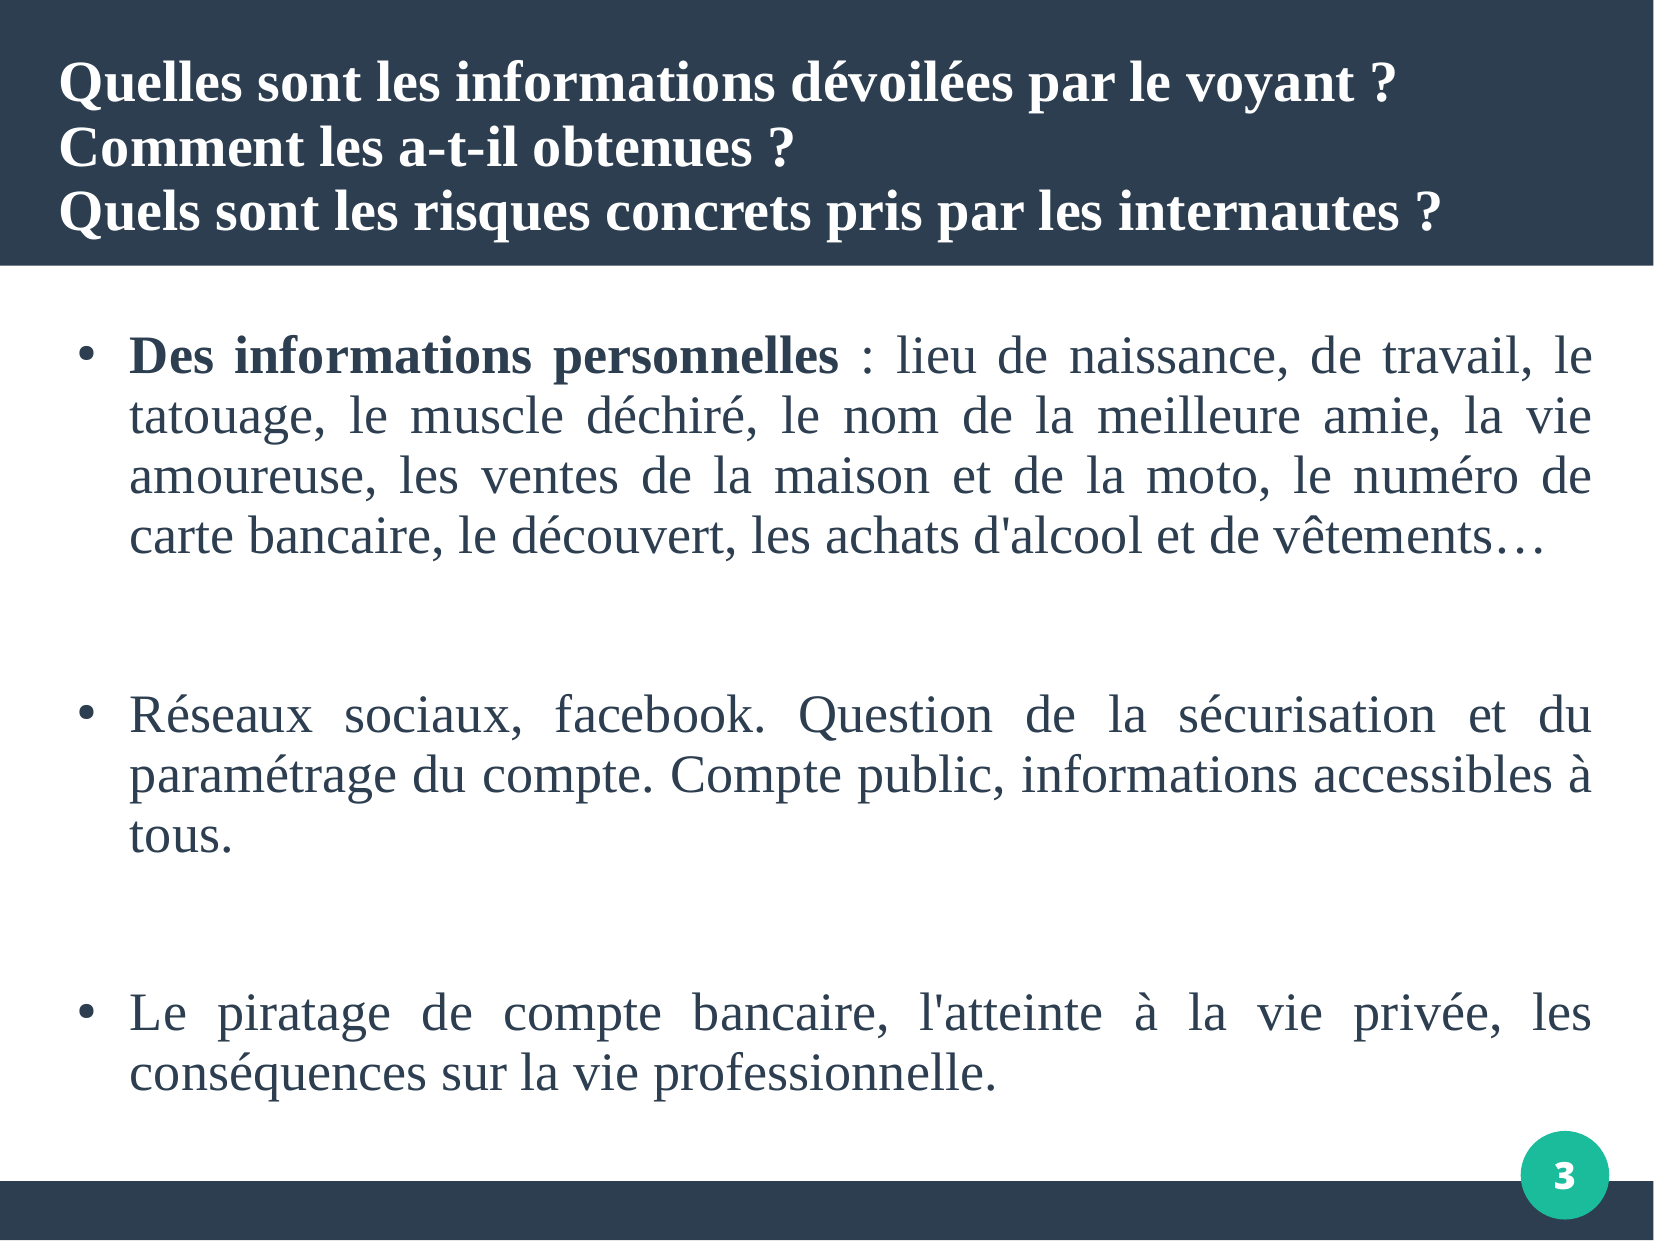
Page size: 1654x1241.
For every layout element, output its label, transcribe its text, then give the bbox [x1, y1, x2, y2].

title Quelles sont les informations dévoilées par le voyant ? Comment les a-t-il obtenues ? Quels sont les risques concrets pris par les internautes ? [59, 49, 1595, 207]
list Des informations personnelles : lieu de naissance, de travail, le tatouage, le muscle déchiré, le nom de la meilleure amie, la vie amoureuse, les ventes de la maison et de la moto, le numéro de carte bancaire, le découvert, les achats d'alcool et de vêtements… Réseaux sociaux, facebook. Question de la sécurisation et du paramétrage du compte. Compte public, informations accessibles à tous. Le piratage de compte bancaire, l'atteinte à la vie privée, les conséquences sur la vie professionnelle. [59, 324, 1595, 1152]
